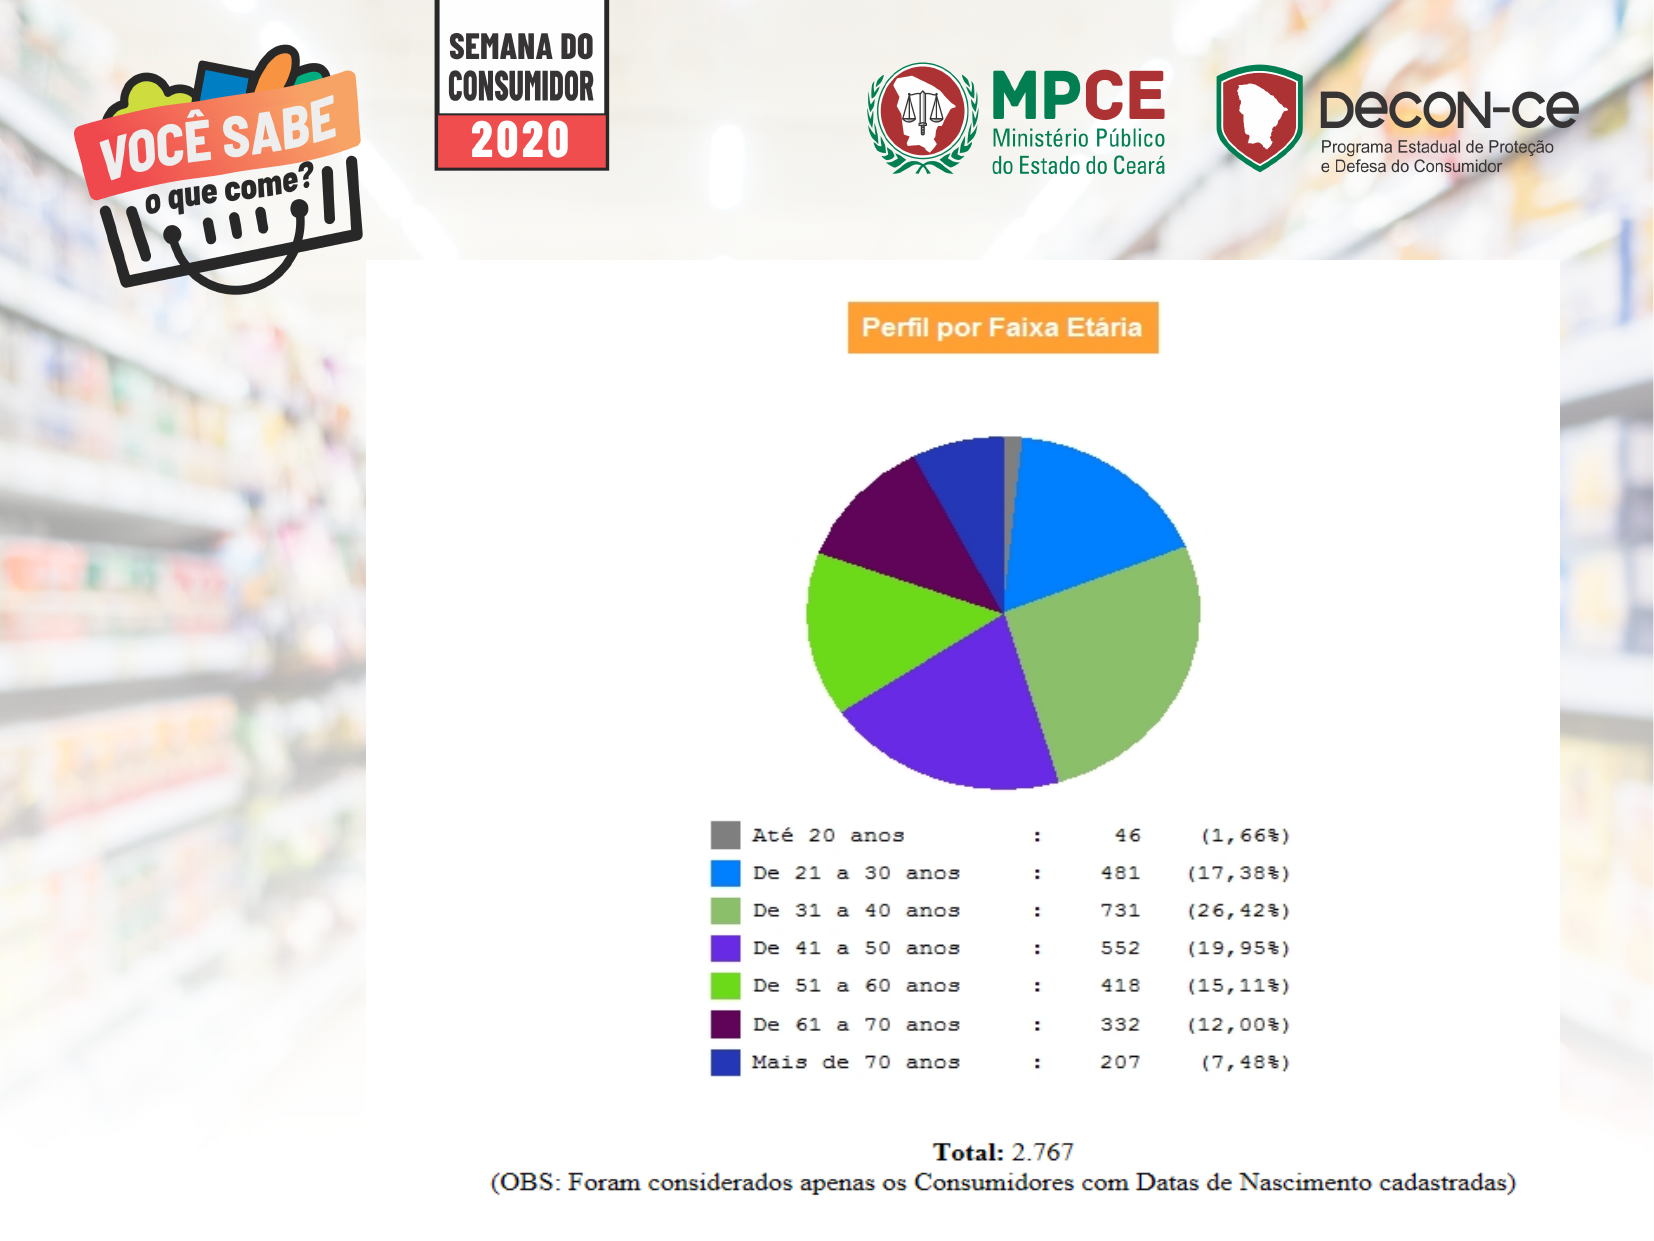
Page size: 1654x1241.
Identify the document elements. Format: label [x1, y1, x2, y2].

picture [366, 260, 1560, 1217]
